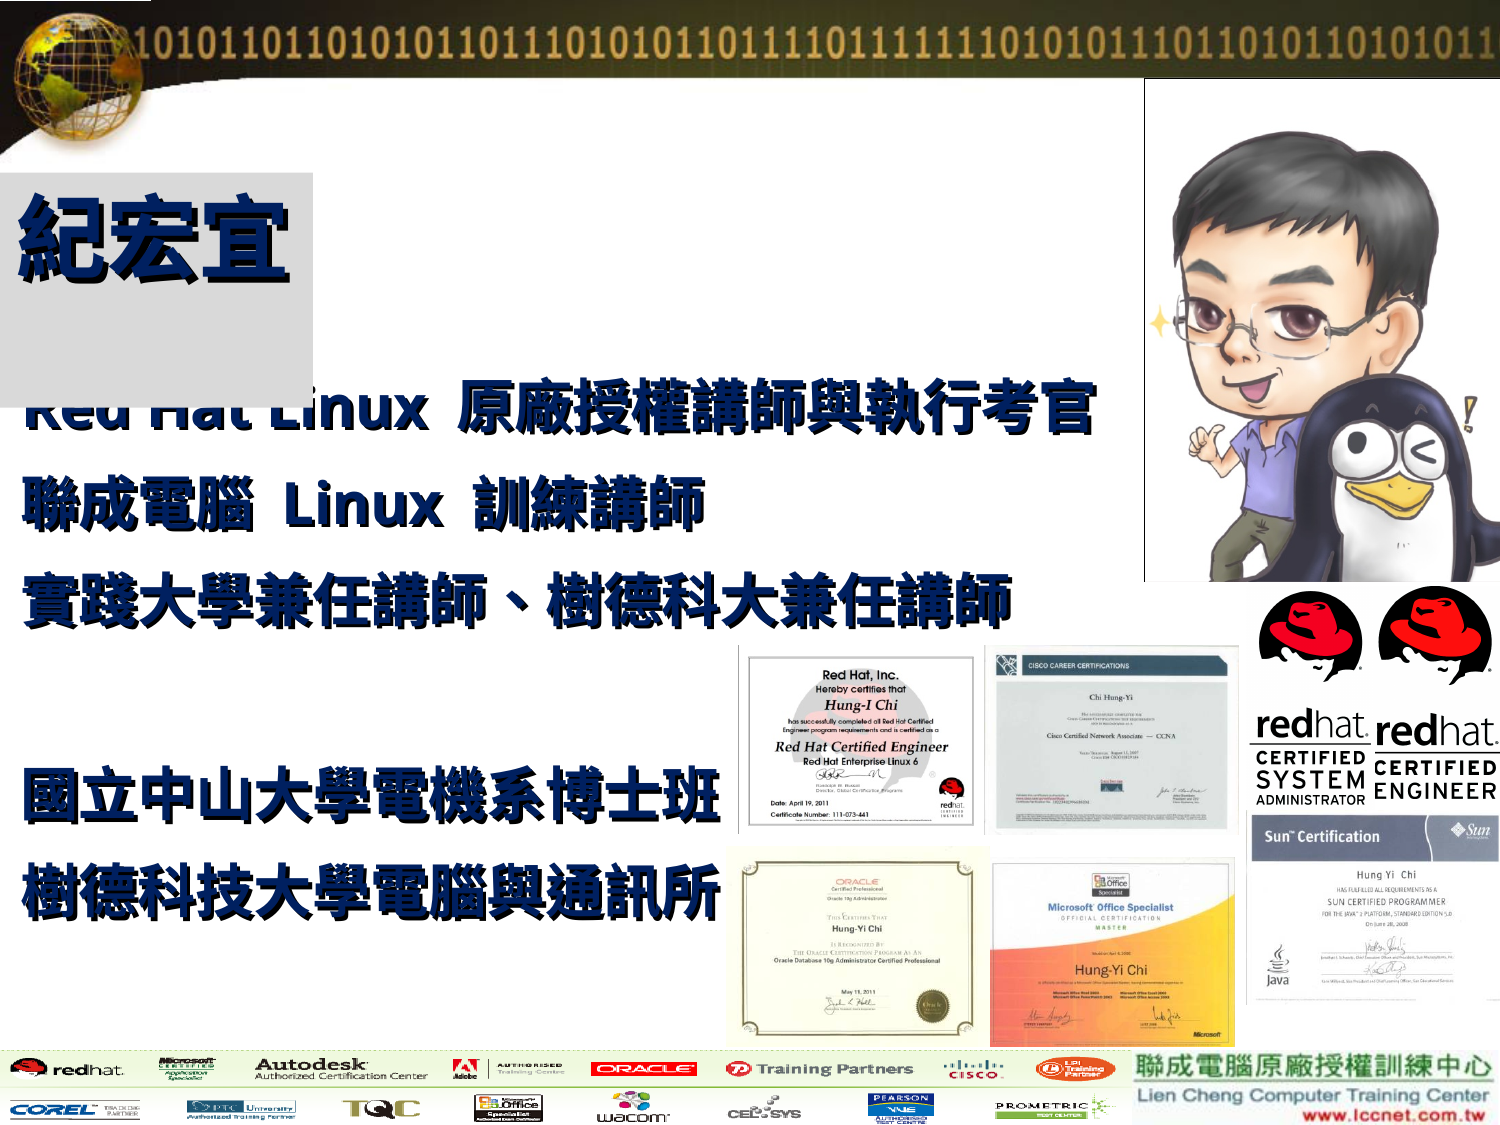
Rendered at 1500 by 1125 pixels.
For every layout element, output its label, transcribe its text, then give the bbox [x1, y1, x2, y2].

picture [984, 645, 1239, 835]
picture [1144, 78, 1500, 582]
picture [1246, 586, 1500, 1005]
picture [726, 846, 1235, 1047]
text_box Red Hat Linux 原廠授權講師與執行考官 聯成電腦 Linux 訓練講師 實踐大學兼任講師、樹德科大兼任講師 國立中山大學電機系博士班 樹德科技大學電腦與通訊所 [5, 361, 1152, 943]
text_box 紀宏宜 [0, 172, 313, 299]
picture [738, 645, 983, 834]
